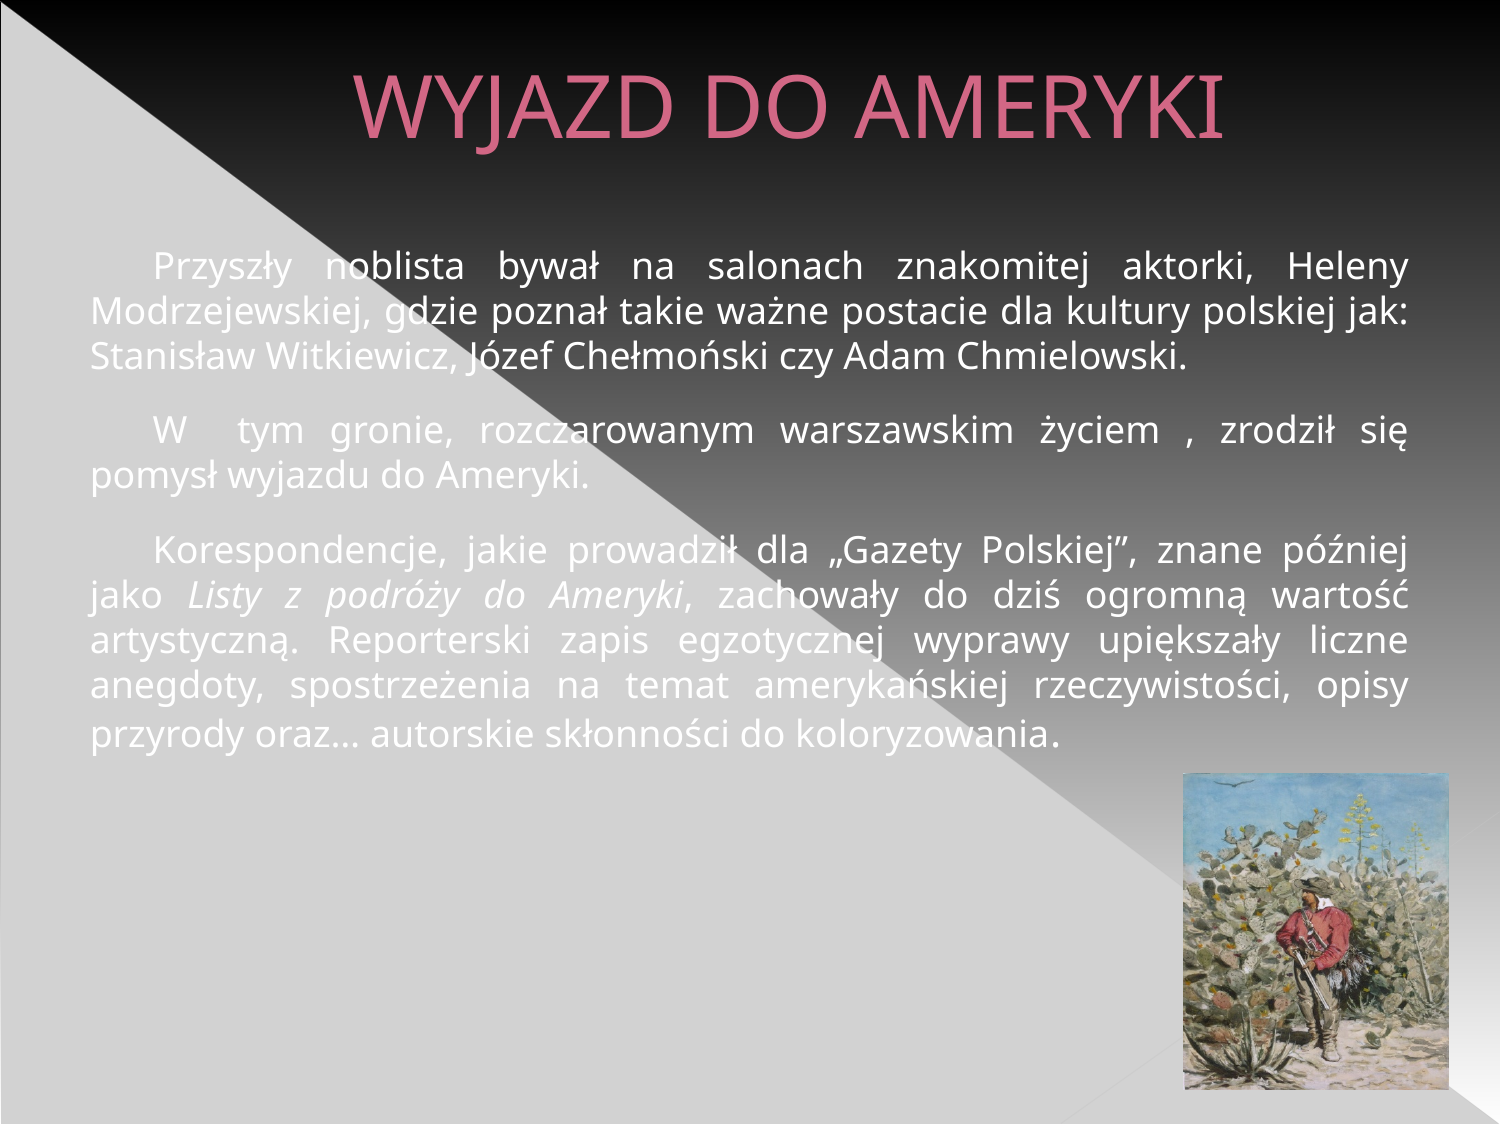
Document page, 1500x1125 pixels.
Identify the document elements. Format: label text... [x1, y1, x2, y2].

list Przyszły noblista bywał na salonach znakomitej aktorki, Heleny Modrzejewskiej, gdzie poznał takie ważne postacie dla kultury polskiej jak: Stanisław Witkiewicz, Józef Chełmoński czy Adam Chmielowski. W tym gronie, rozczarowanym warszawskim życiem , zrodził się pomysł wyjazdu do Ameryki. Korespondencje, jakie prowadził dla „Gazety Polskiej”, znane później jako Listy z podróży do Ameryki, zachowały do dziś ogromną wartość artystyczną. Reporterski zapis egzotycznej wyprawy upiększały liczne anegdoty, spostrzeżenia na temat amerykańskiej rzeczywistości, opisy przyrody oraz… autorskie skłonności do koloryzowania. [75, 234, 1425, 856]
title WYJAZD DO AMERYKI [75, 43, 1425, 234]
picture [1183, 773, 1449, 1090]
